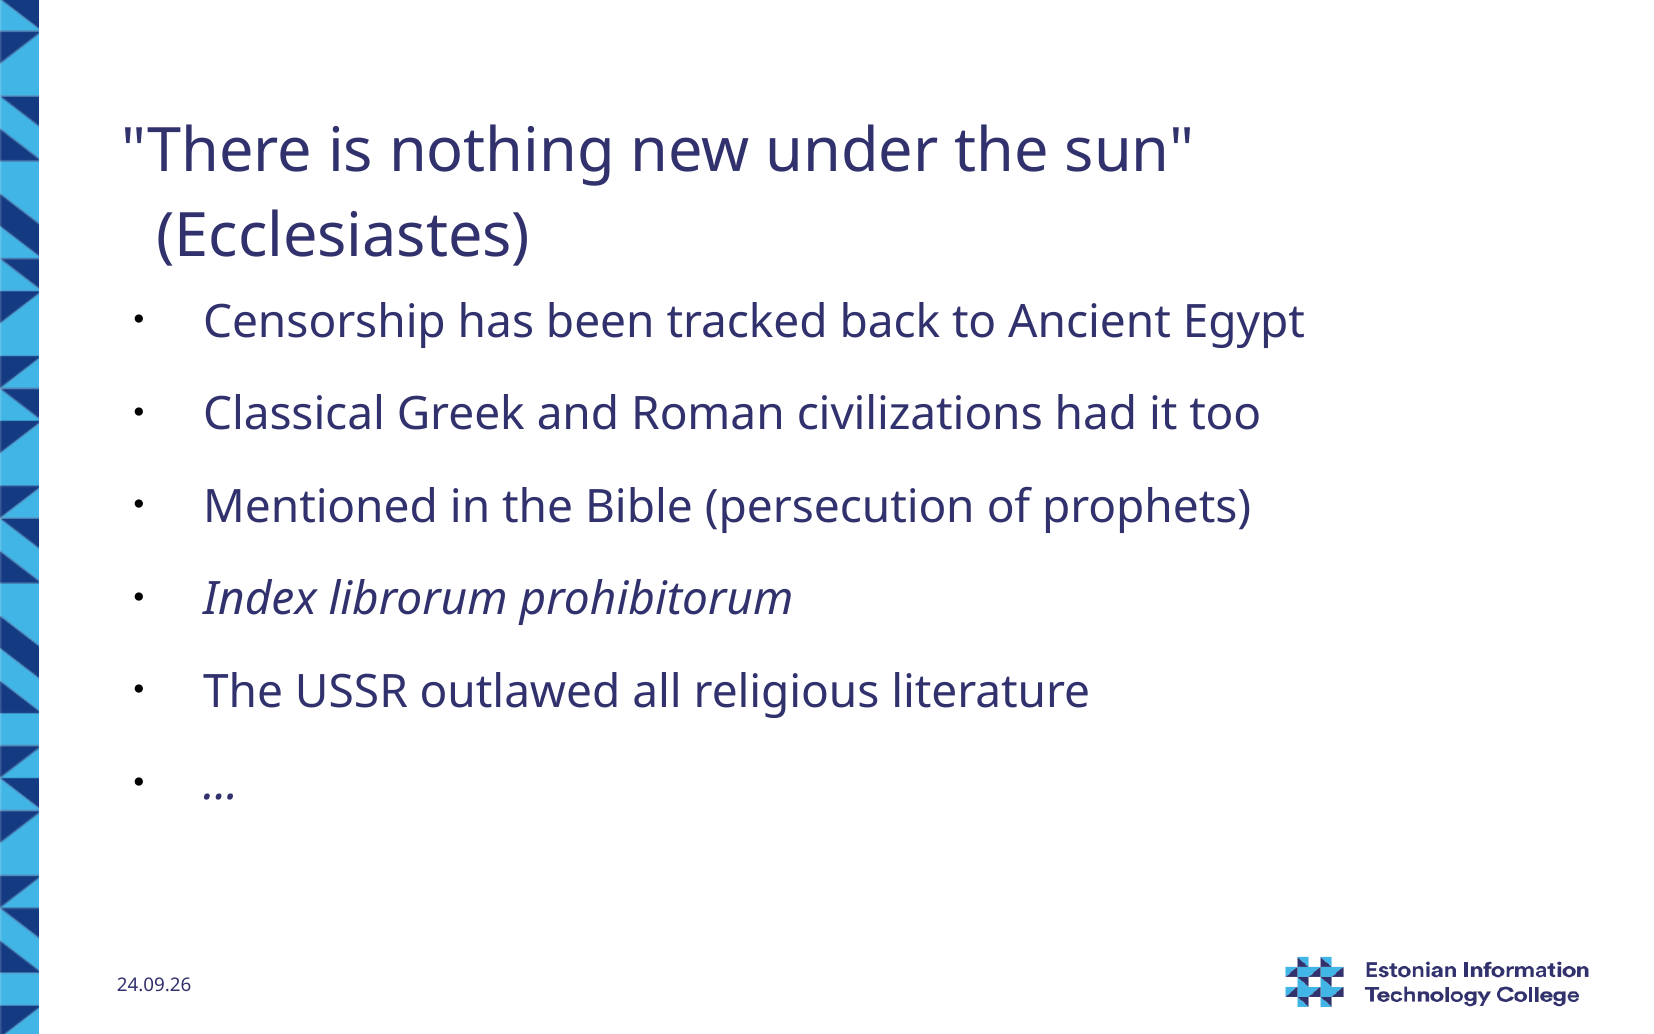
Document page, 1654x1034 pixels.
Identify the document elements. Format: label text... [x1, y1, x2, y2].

title "There is nothing new under the sun" (Ecclesiastes) [121, 86, 1534, 287]
list Censorship has been tracked back to Ancient Egypt Classical Greek and Roman civilizations had it too Mentioned in the Bible (persecution of prophets) Index librorum prohibitorum The USSR outlawed all religious literature ... [121, 287, 1534, 939]
